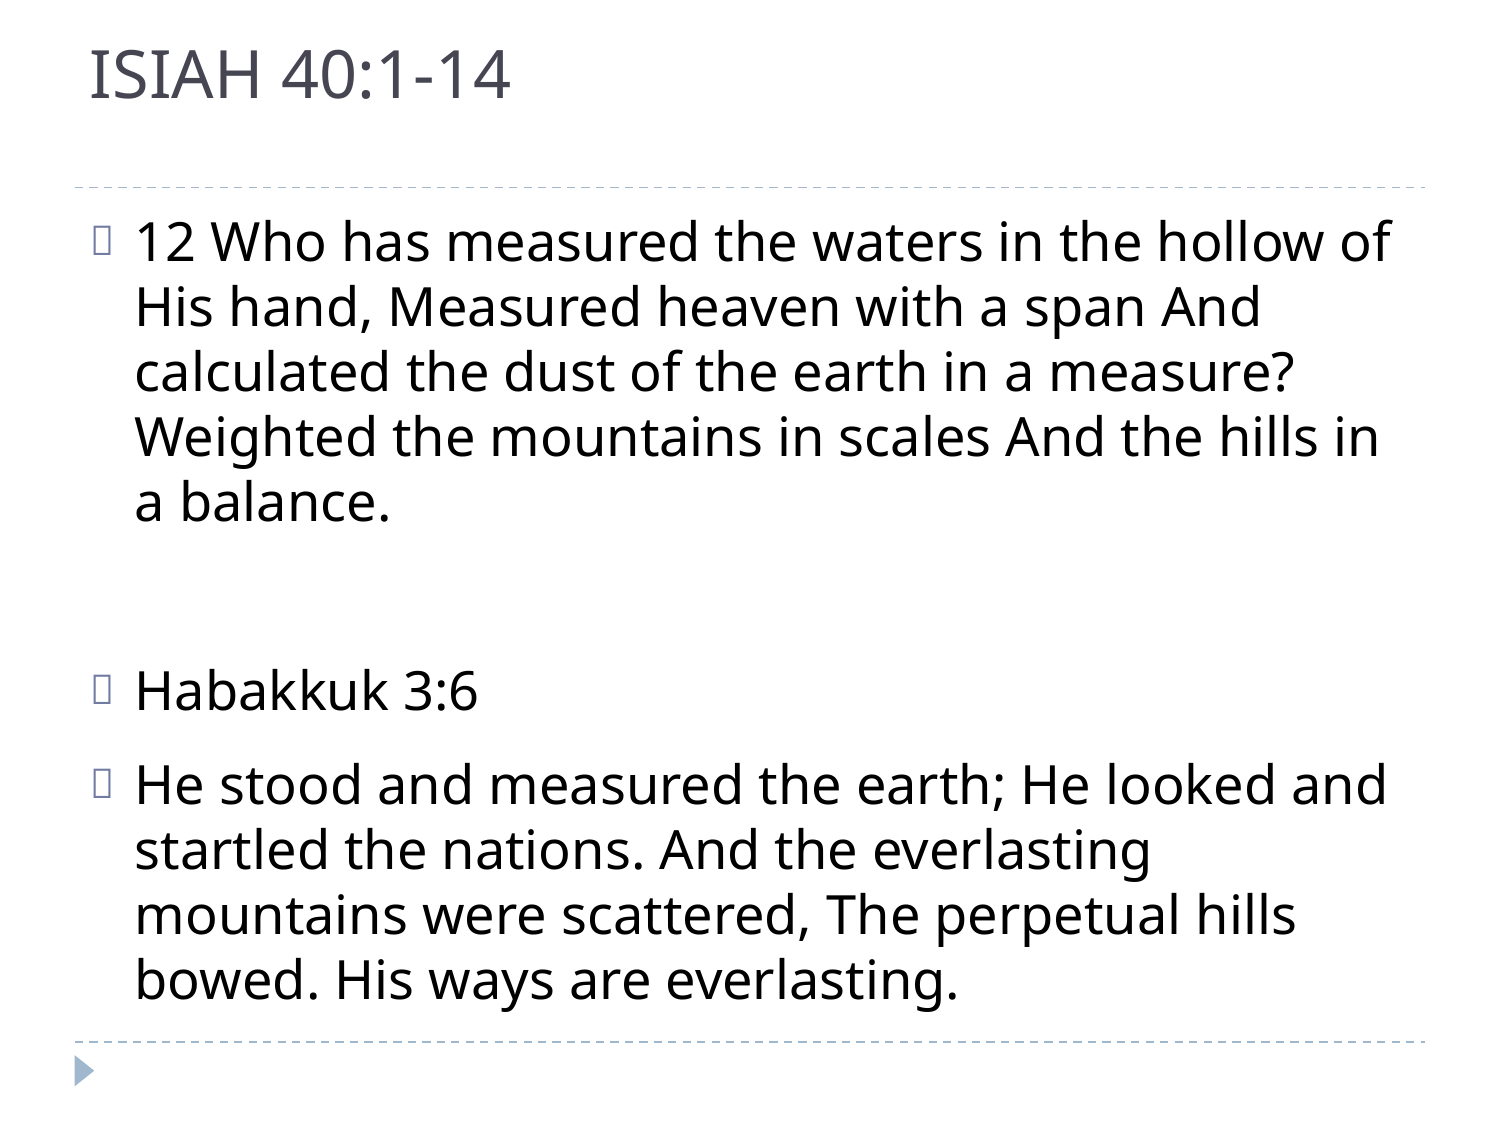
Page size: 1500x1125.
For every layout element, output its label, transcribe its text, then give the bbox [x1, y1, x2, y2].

title ISIAH 40:1-14 [75, 24, 1425, 188]
list 12 Who has measured the waters in the hollow of His hand, Measured heaven with a span And calculated the dust of the earth in a measure? Weighted the mountains in scales And the hills in a balance. Habakkuk 3:6 He stood and measured the earth; He looked and startled the nations. And the everlasting mountains were scattered, The perpetual hills bowed. His ways are everlasting. [75, 200, 1425, 1010]
